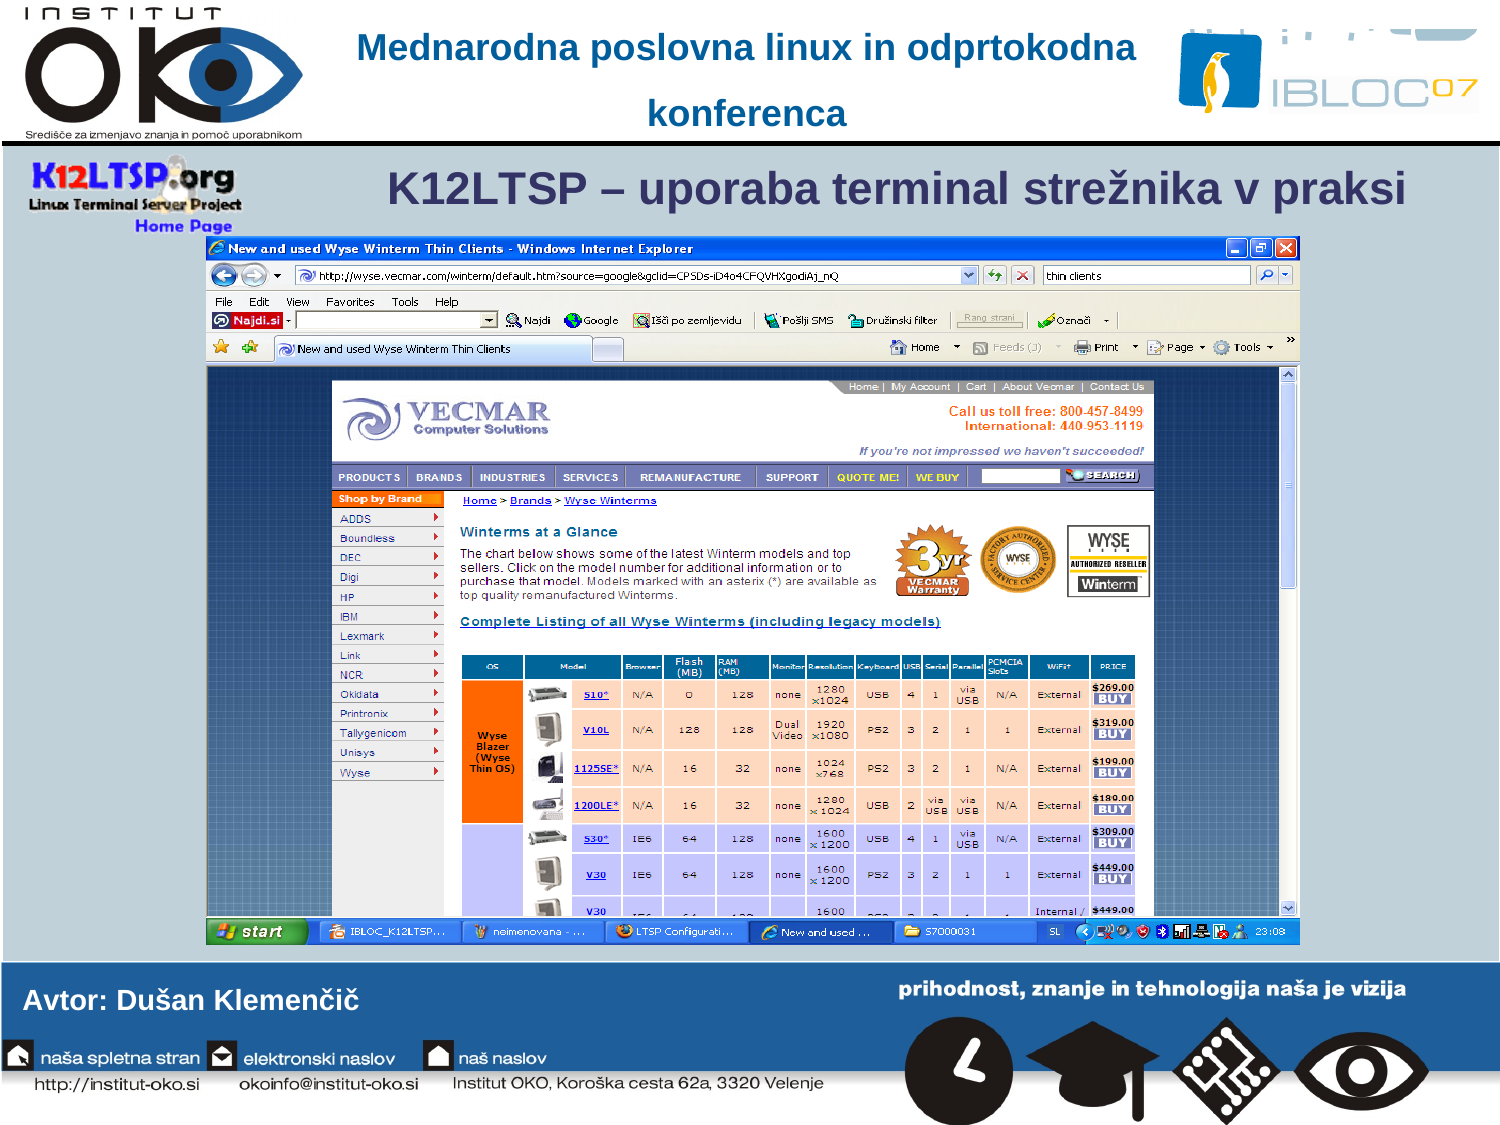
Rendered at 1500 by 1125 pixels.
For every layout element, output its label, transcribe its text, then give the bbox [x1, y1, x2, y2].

picture [17, 153, 1300, 945]
title K12LTSP – uporaba terminal strežnika v praksi [348, 130, 1447, 249]
chart [1, 142, 1500, 962]
text_box Avtor: Dušan Klemenčič [7, 976, 433, 1025]
picture [1177, 29, 1479, 119]
picture [25, 7, 303, 140]
text_box Mednarodna poslovna linux in odprtokodna konferenca [326, 19, 1178, 141]
picture [1, 962, 1500, 1125]
